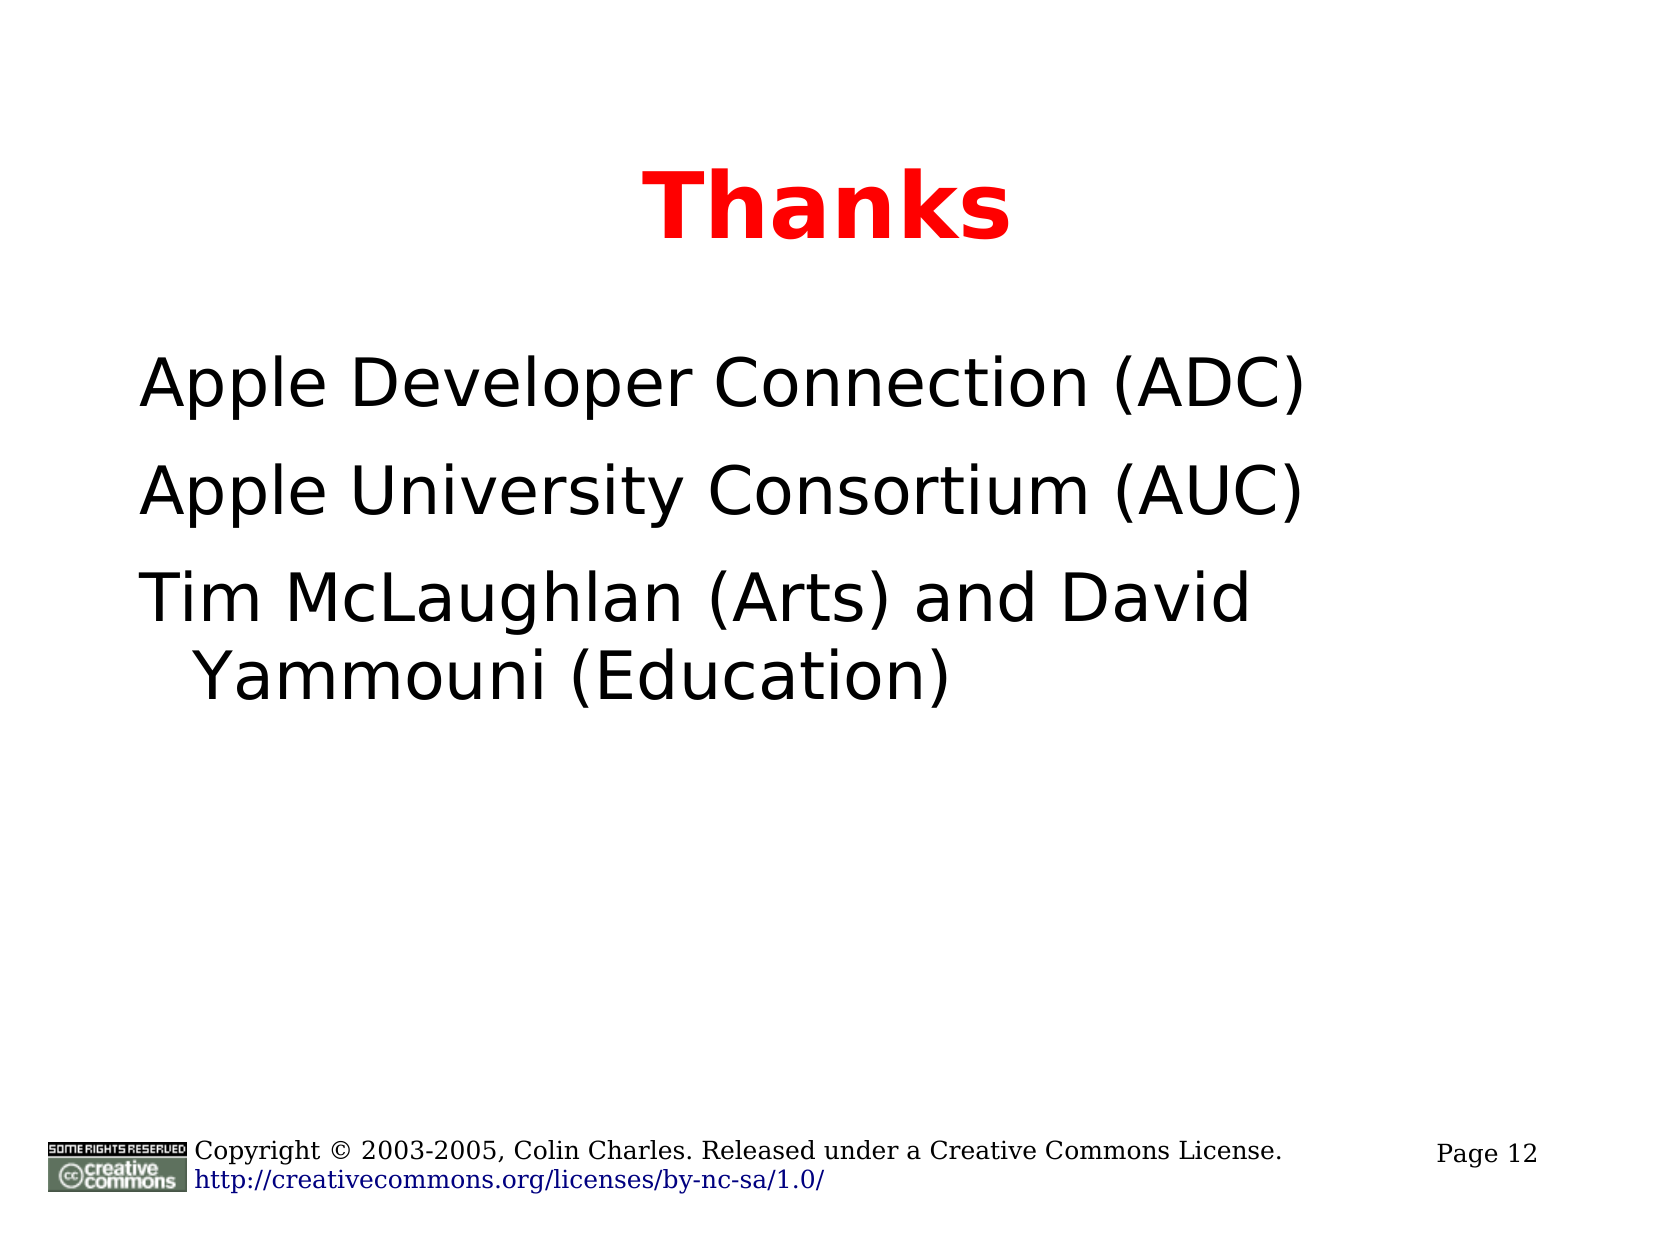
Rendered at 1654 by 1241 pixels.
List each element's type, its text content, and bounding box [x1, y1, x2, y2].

list Apple Developer Connection (ADC) Apple University Consortium (AUC) Tim McLaughlan (Arts) and David Yammouni (Education) [121, 344, 1534, 1127]
picture [48, 1142, 187, 1192]
title Thanks [121, 102, 1534, 311]
